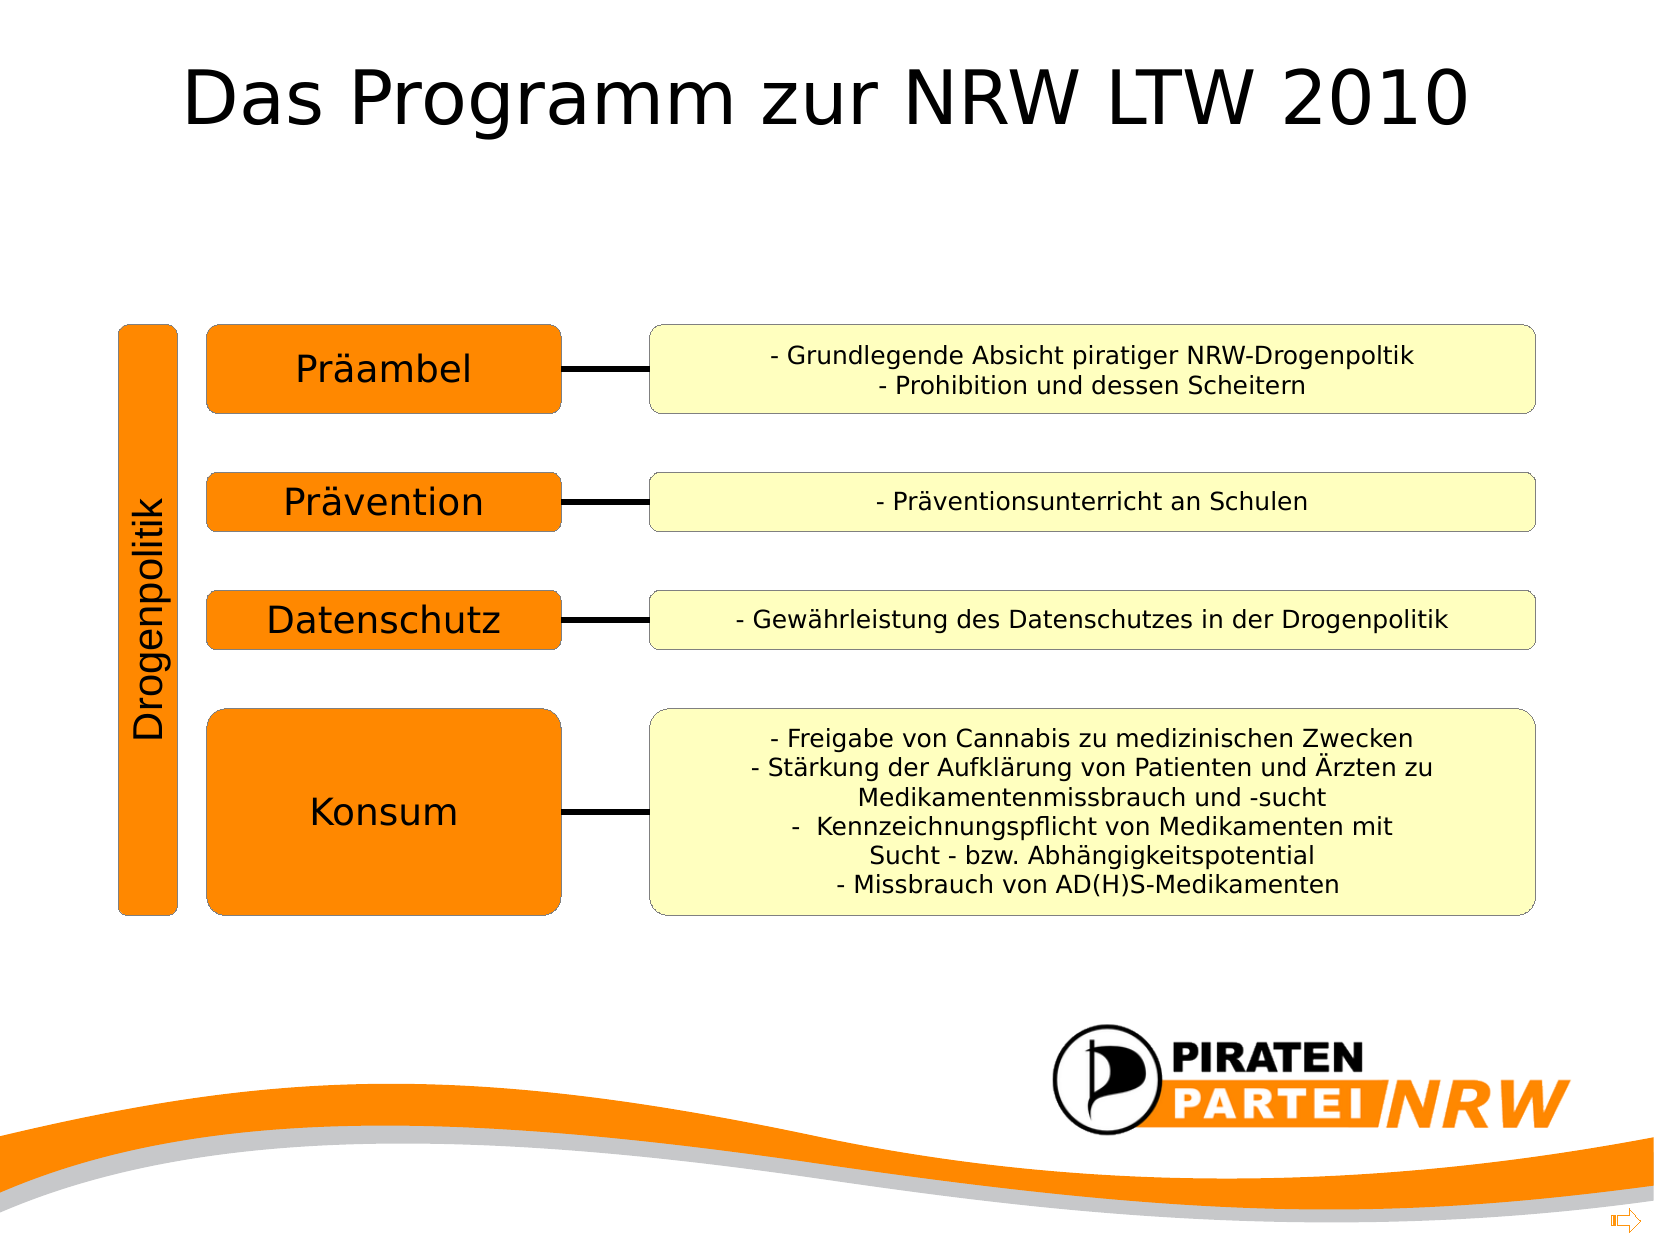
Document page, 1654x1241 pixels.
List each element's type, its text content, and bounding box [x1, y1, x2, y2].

title Das Programm zur NRW LTW 2010 [82, 0, 1571, 352]
text_box - Präventionsunterricht an Schulen [649, 472, 1536, 532]
text_box Datenschutz [206, 590, 562, 650]
picture [1045, 1021, 1579, 1140]
text_box Präambel [206, 324, 562, 414]
text_box - ﻿Grundlegende Absicht piratiger NRW-Drogenpoltik - Prohibition und dessen Scheitern [649, 324, 1536, 414]
text_box Prävention [206, 472, 562, 532]
text_box Drogenpolitik [118, 324, 178, 916]
text_box Konsum [206, 708, 562, 916]
text_box - Gewährleistung des Datenschutzes in der Drogenpolitik [649, 590, 1536, 650]
text_box - Freigabe von Cannabis zu medizinischen Zwecken - Stärkung der Aufklärung von Patienten und Ärzten zu Medikamentenmissbrauch und -sucht - Kennzeichnungspflicht von Medikamenten mit Sucht - bzw. Abhängigkeitspotential - Missbrauch von AD(H)S-Medikamenten [649, 708, 1536, 916]
